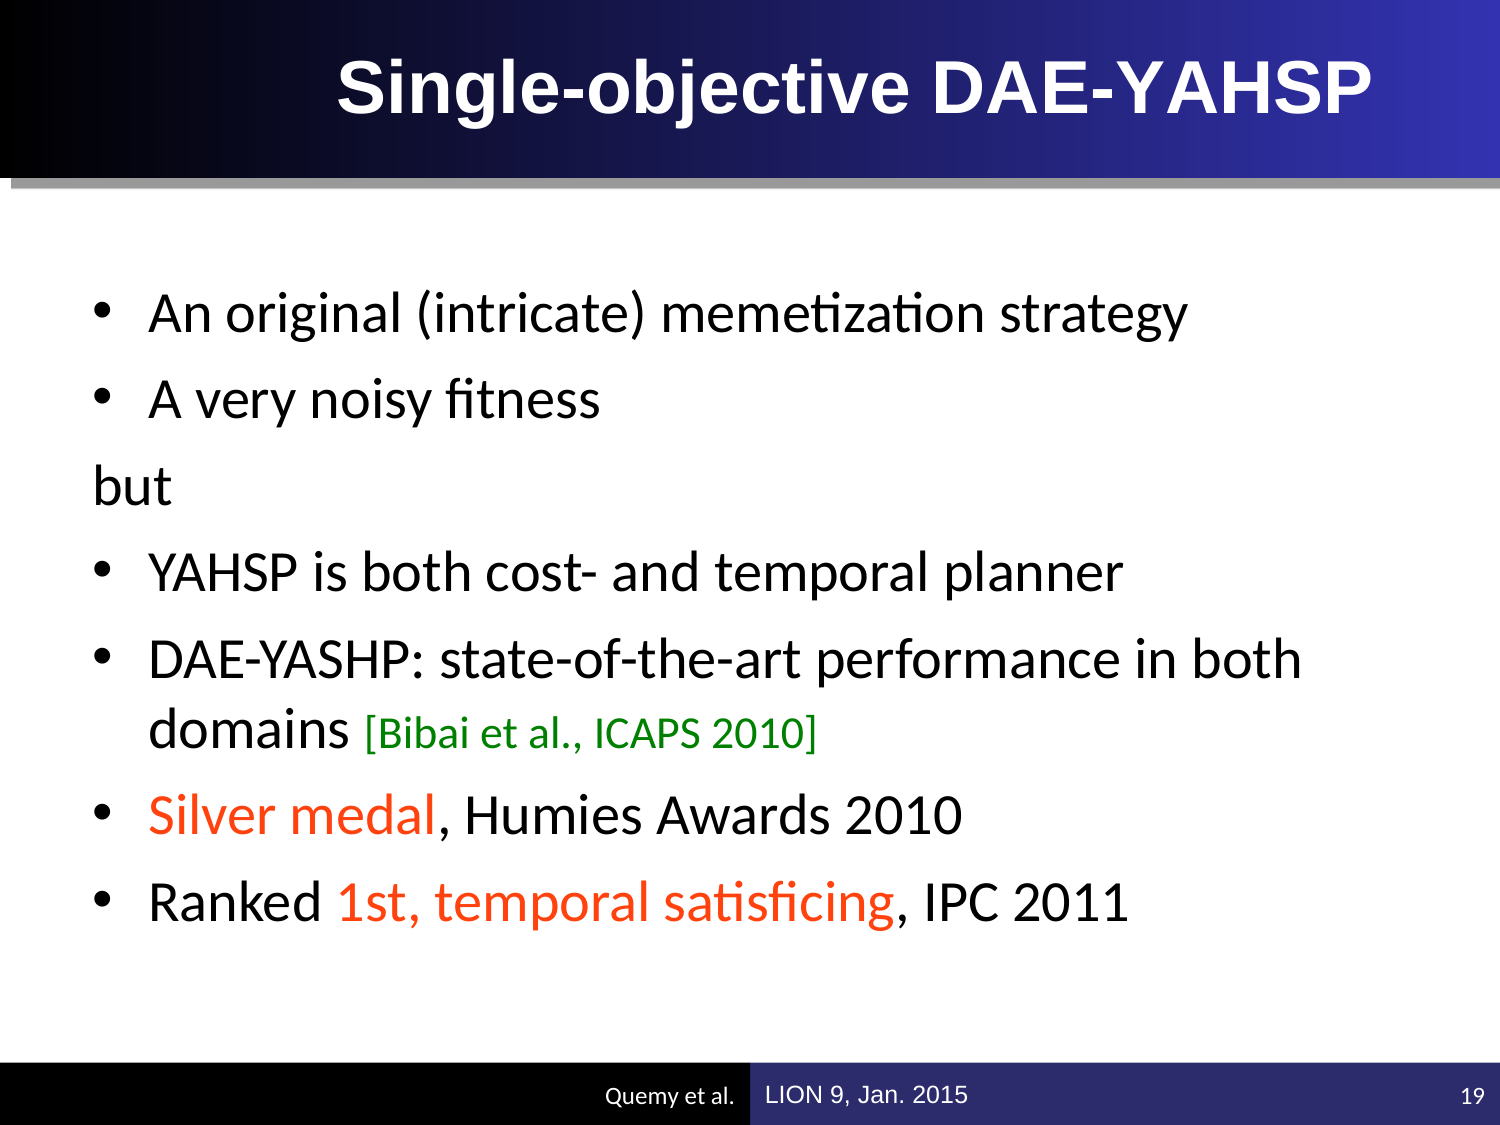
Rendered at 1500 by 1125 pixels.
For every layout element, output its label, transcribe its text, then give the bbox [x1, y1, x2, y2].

text_box Single-objective DAE-YAHSP [322, 31, 1395, 137]
list An original (intricate) memetization strategy A very noisy fitness but YAHSP is both cost- and temporal planner DAE-YASHP: state-of-the-art performance in both domains [Bibai et al., ICAPS 2010] Silver medal, Humies Awards 2010 Ranked 1st, temporal satisficing, IPC 2011 [77, 266, 1487, 1125]
